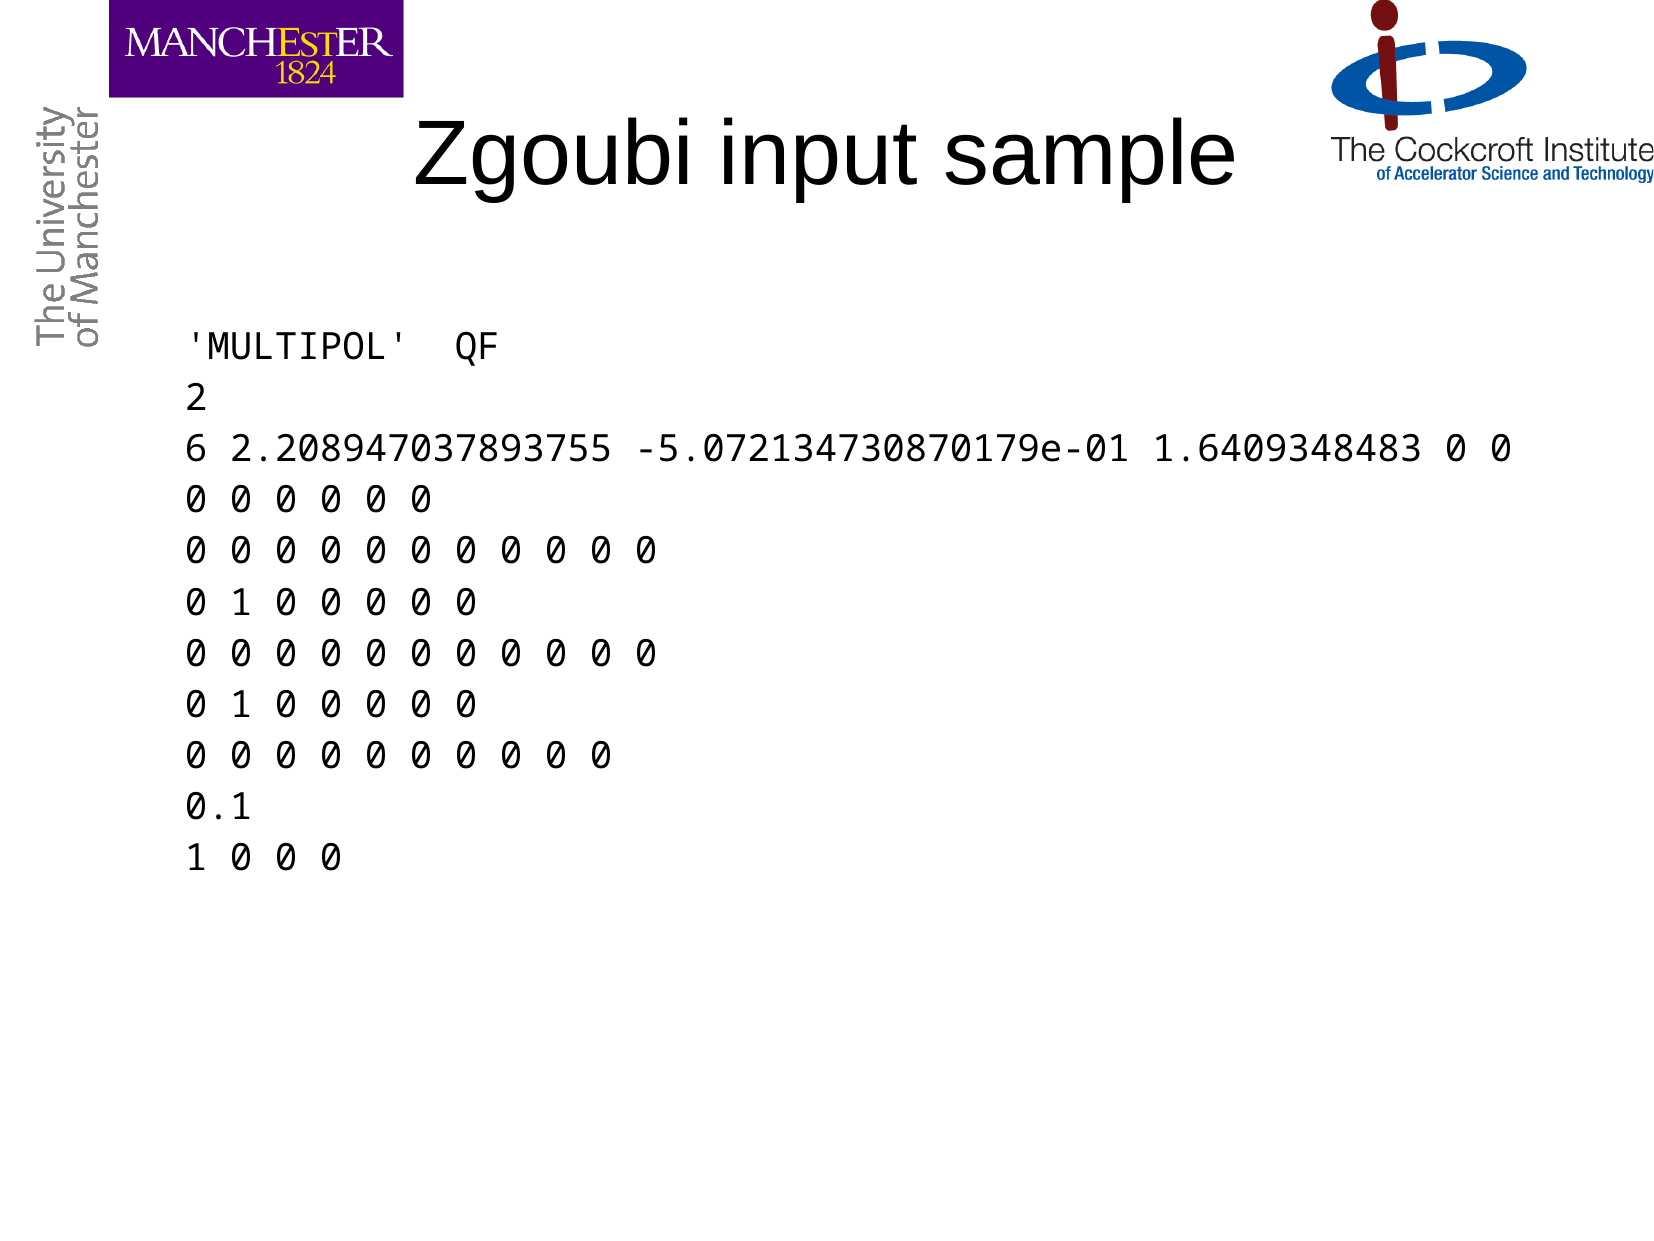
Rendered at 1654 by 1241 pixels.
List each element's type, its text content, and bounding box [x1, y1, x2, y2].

title Zgoubi input sample [82, 56, 1571, 250]
picture [1331, 0, 1654, 183]
picture [0, 0, 404, 347]
text_box 'MULTIPOL' QF 2 6 2.208947037893755 -5.072134730870179e-01 1.6409348483 0 0 0 0 0 0 0 0 0 0 0 0 0 0 0 0 0 0 0 0 1 0 0 0 0 0 0 0 0 0 0 0 0 0 0 0 0 0 1 0 0 0 0 0 0 0 0 0 0 0 0 0 0 0 0.1 1 0 0 0 [170, 312, 1529, 1067]
